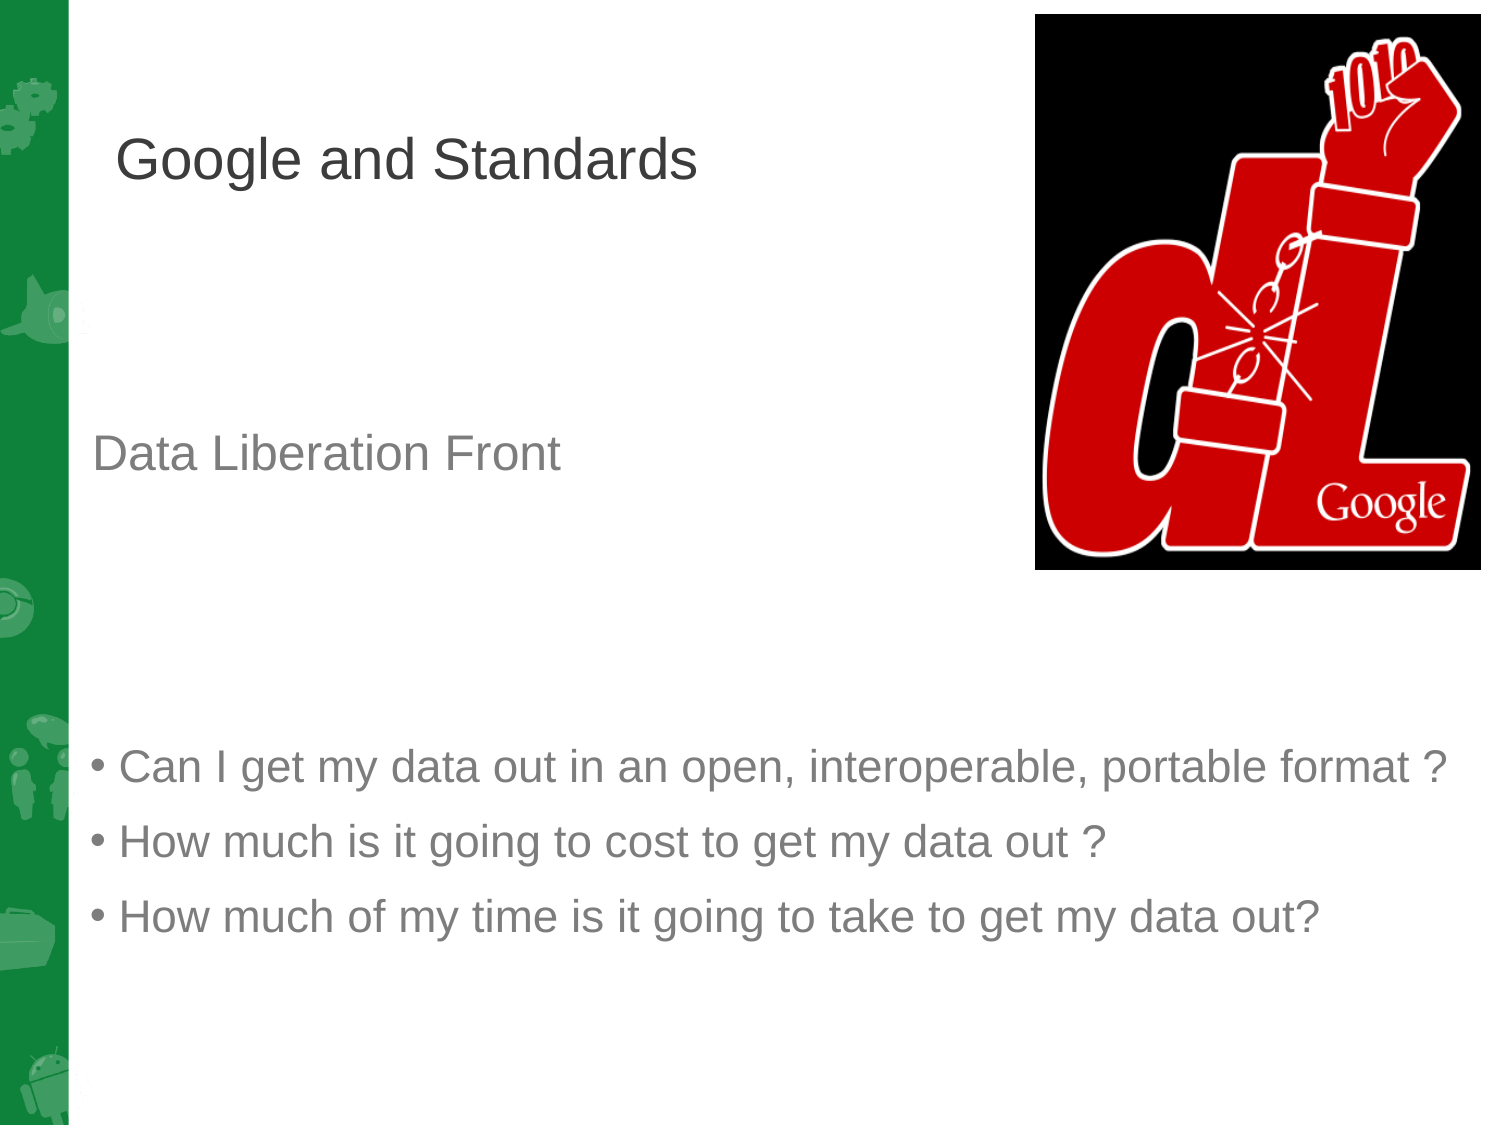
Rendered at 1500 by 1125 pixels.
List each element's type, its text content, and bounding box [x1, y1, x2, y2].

text_box Google and Standards [100, 37, 1006, 201]
picture [9, 714, 76, 821]
picture [0, 78, 58, 155]
picture [0, 578, 34, 638]
picture [0, 907, 56, 972]
picture [20, 1046, 92, 1125]
text_box Data Liberation Front [60, 419, 991, 496]
text_box Can I get my data out in an open, interoperable, portable format ? How much is it going to cost to get my data out ? How much of my time is it going to take to get my data out? [75, 735, 1471, 1096]
picture [1035, 14, 1481, 571]
picture [0, 274, 92, 344]
